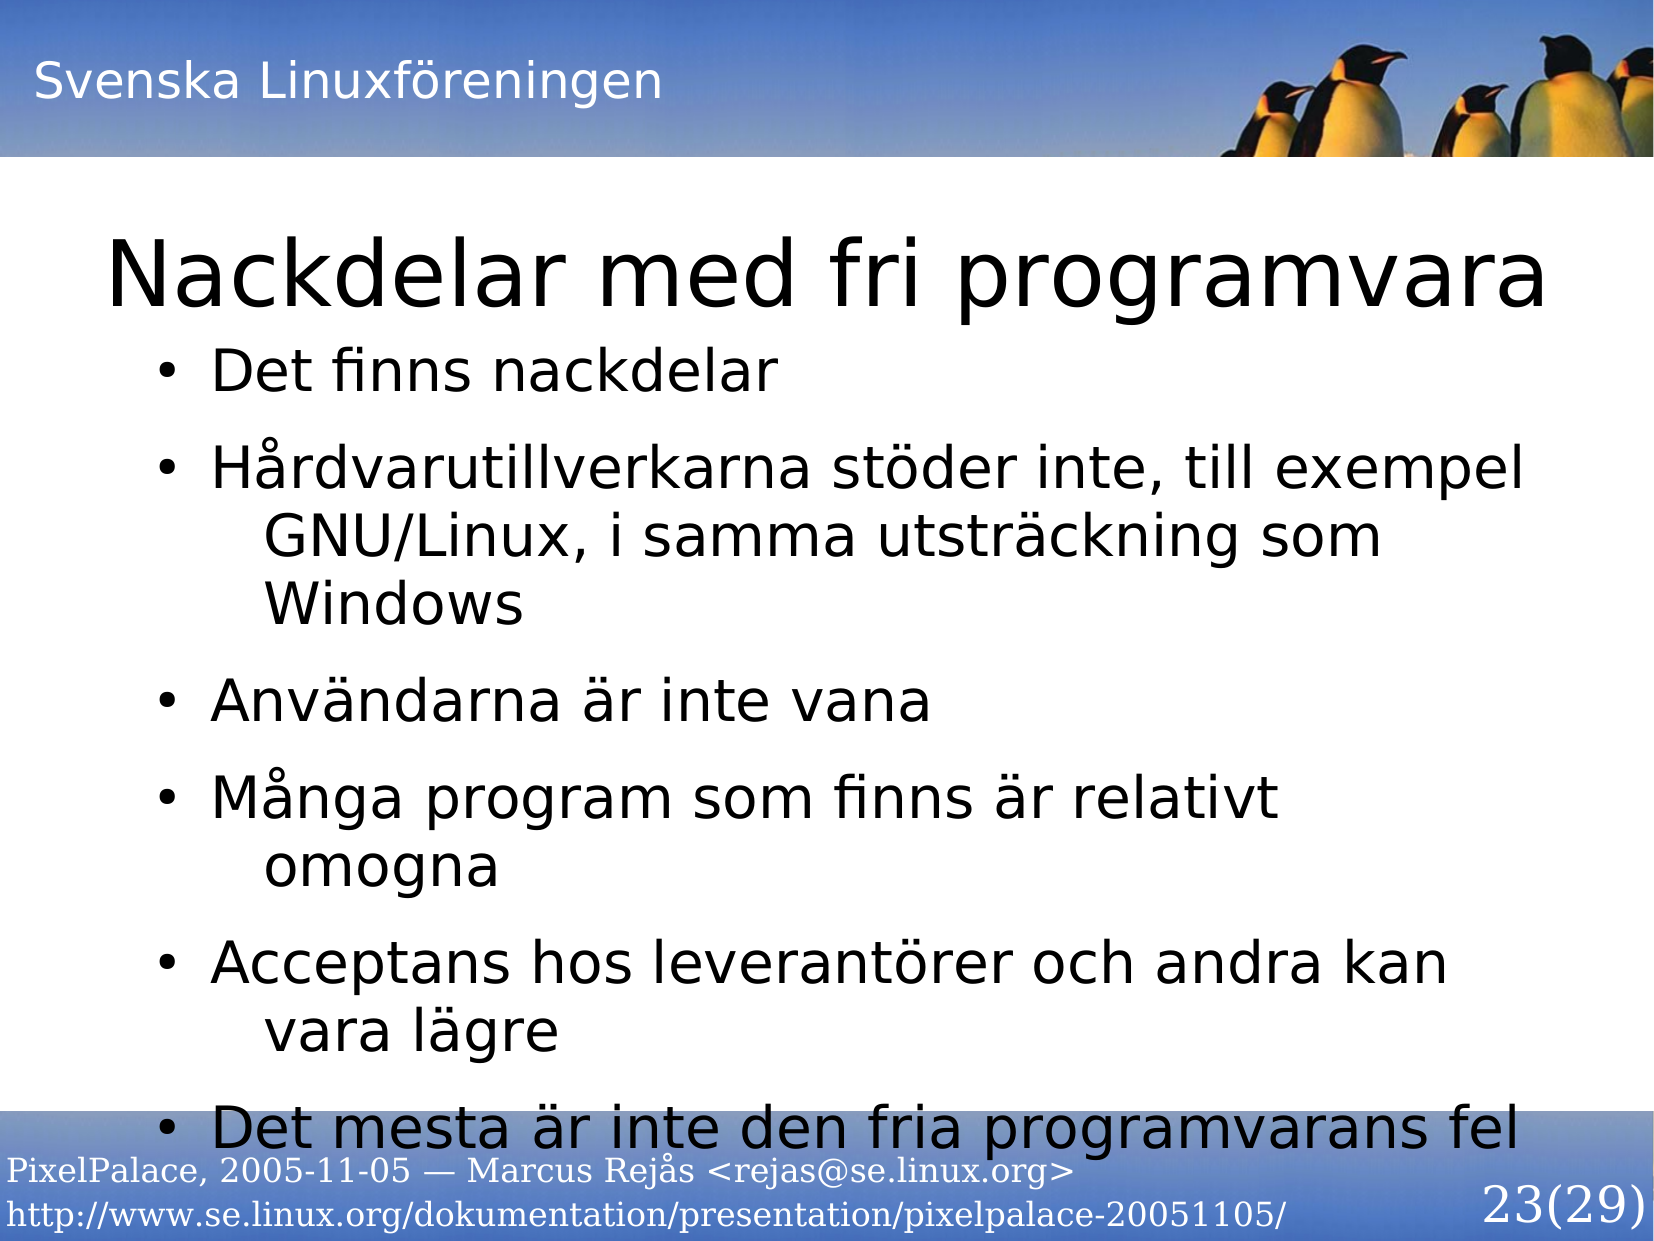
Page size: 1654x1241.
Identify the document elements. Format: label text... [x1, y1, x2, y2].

title Nackdelar med fri programvara [36, 160, 1622, 389]
picture [0, 1111, 1654, 1241]
picture [0, 0, 1654, 157]
picture [115, 1173, 123, 1181]
list Det finns nackdelar Hårdvarutillverkarna stöder inte, till exempel GNU/Linux, i samma utsträckning som Windows Användarna är inte vana Många program som finns är relativt omogna Acceptans hos leverantörer och andra kan vara lägre Det mesta är inte den fria programvarans fel [121, 337, 1534, 1178]
